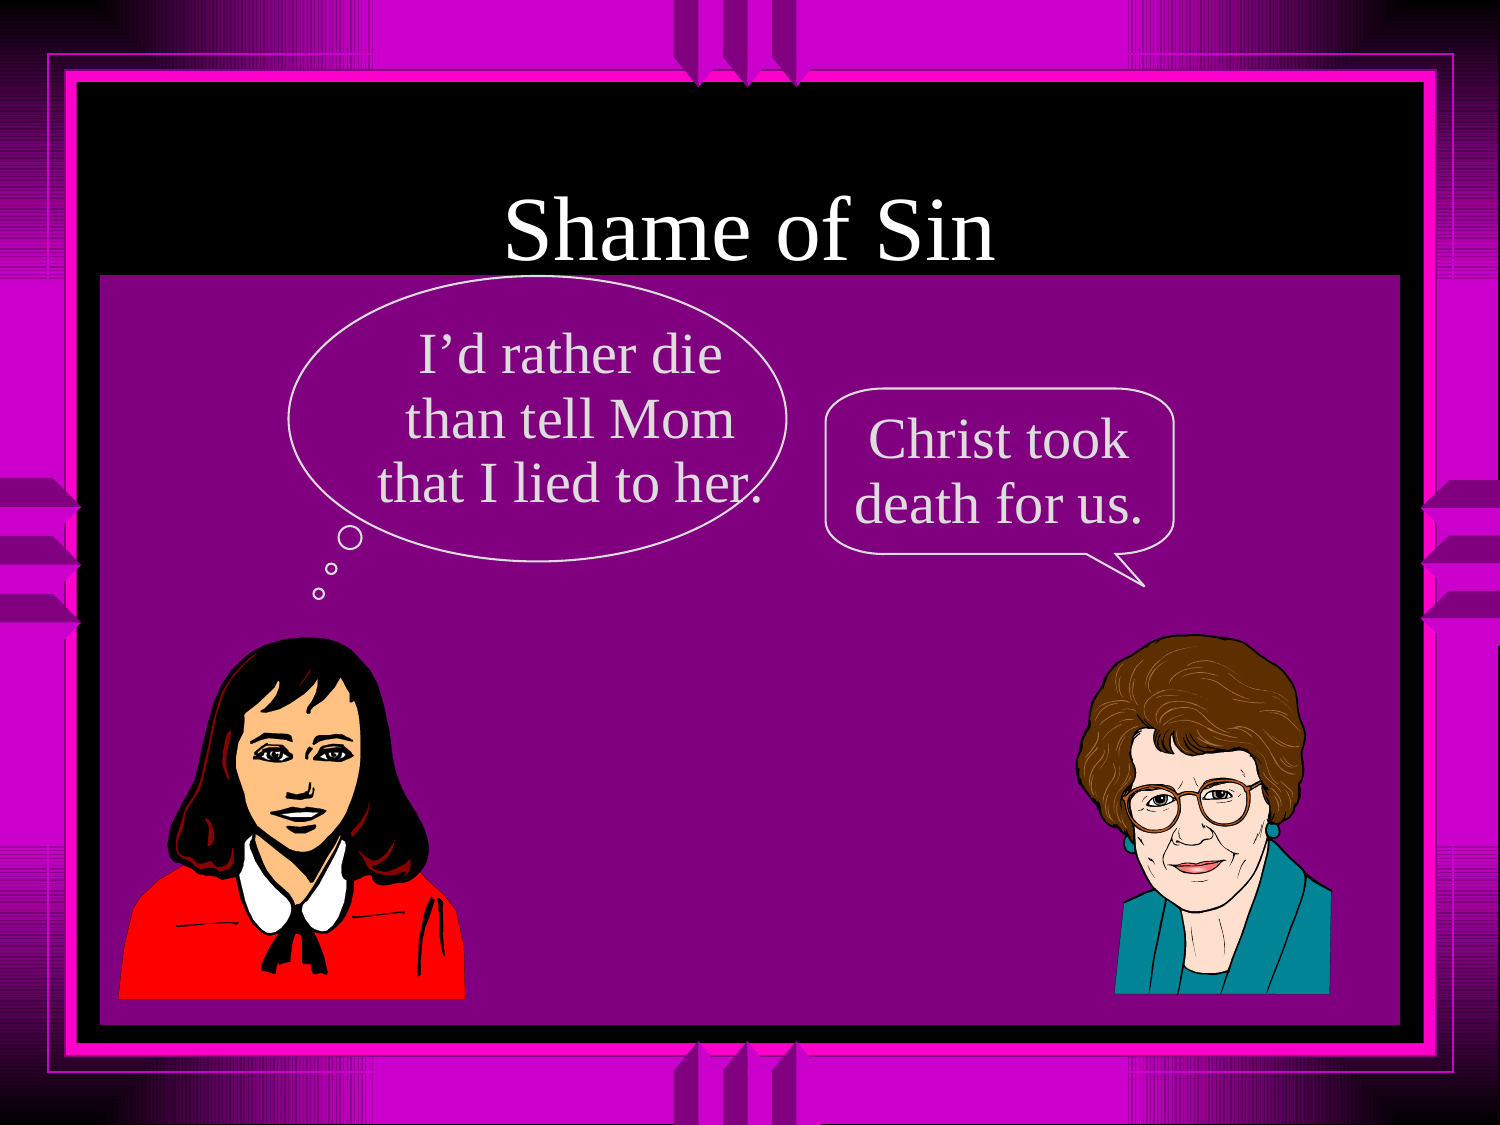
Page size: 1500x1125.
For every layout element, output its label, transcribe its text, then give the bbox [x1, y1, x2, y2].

title Shame of Sin [112, 99, 1388, 288]
text_box Christ took death for us. [825, 388, 1174, 587]
picture [1074, 633, 1332, 995]
text_box I’d rather die than tell Mom that I lied to her. [288, 275, 787, 562]
picture [117, 637, 466, 1000]
text_box [99, 275, 1401, 1026]
